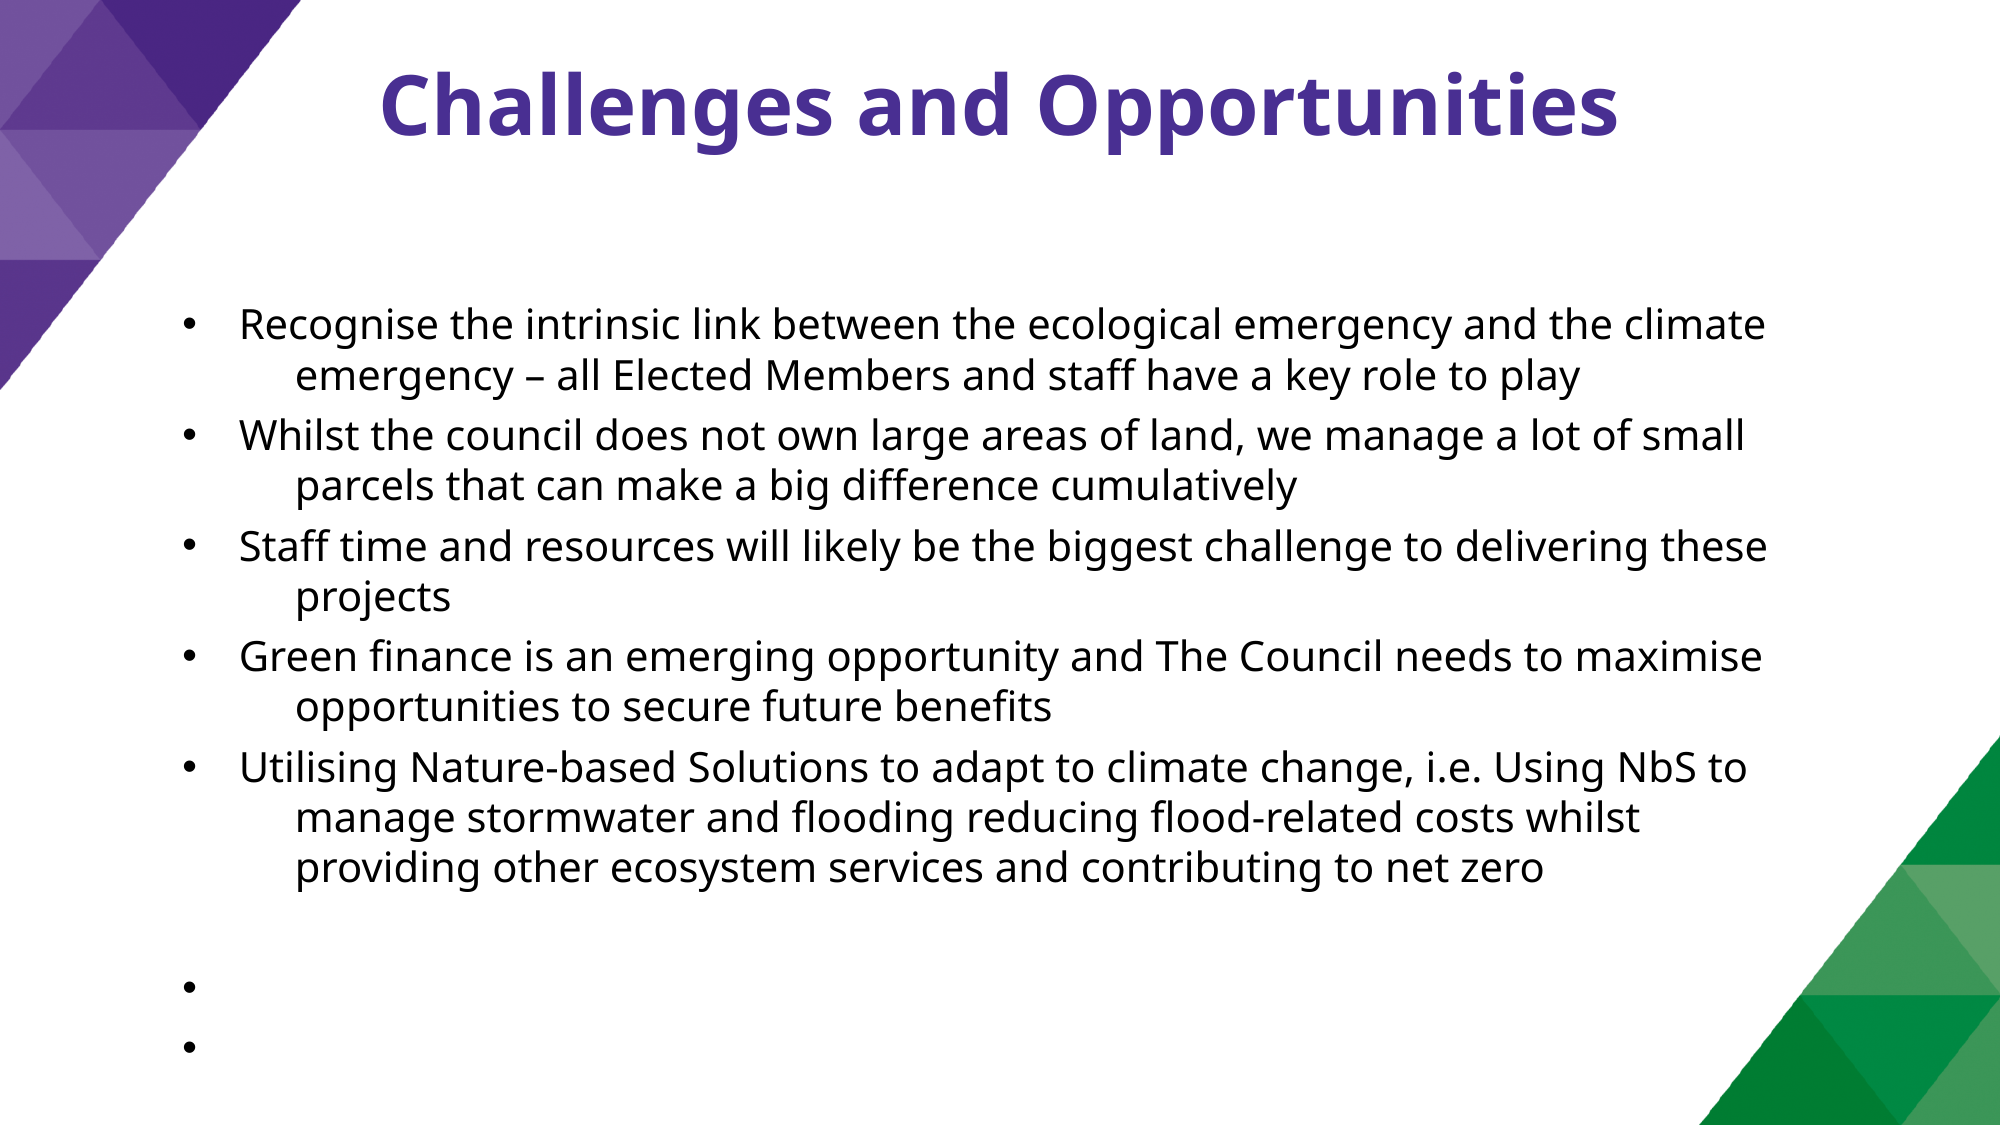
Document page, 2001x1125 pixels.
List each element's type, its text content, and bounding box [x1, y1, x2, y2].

title Challenges and Opportunities [99, 45, 1900, 161]
list Recognise the intrinsic link between the ecological emergency and the climate emergency – all Elected Members and staff have a key role to play Whilst the council does not own large areas of land, we manage a lot of small parcels that can make a big difference cumulatively Staff time and resources will likely be the biggest challenge to delivering these projects Green finance is an emerging opportunity and The Council needs to maximise opportunities to secure future benefits Utilising Nature-based Solutions to adapt to climate change, i.e. Using NbS to manage stormwater and flooding reducing flood-related costs whilst providing other ecosystem services and contributing to net zero [167, 290, 1835, 1059]
